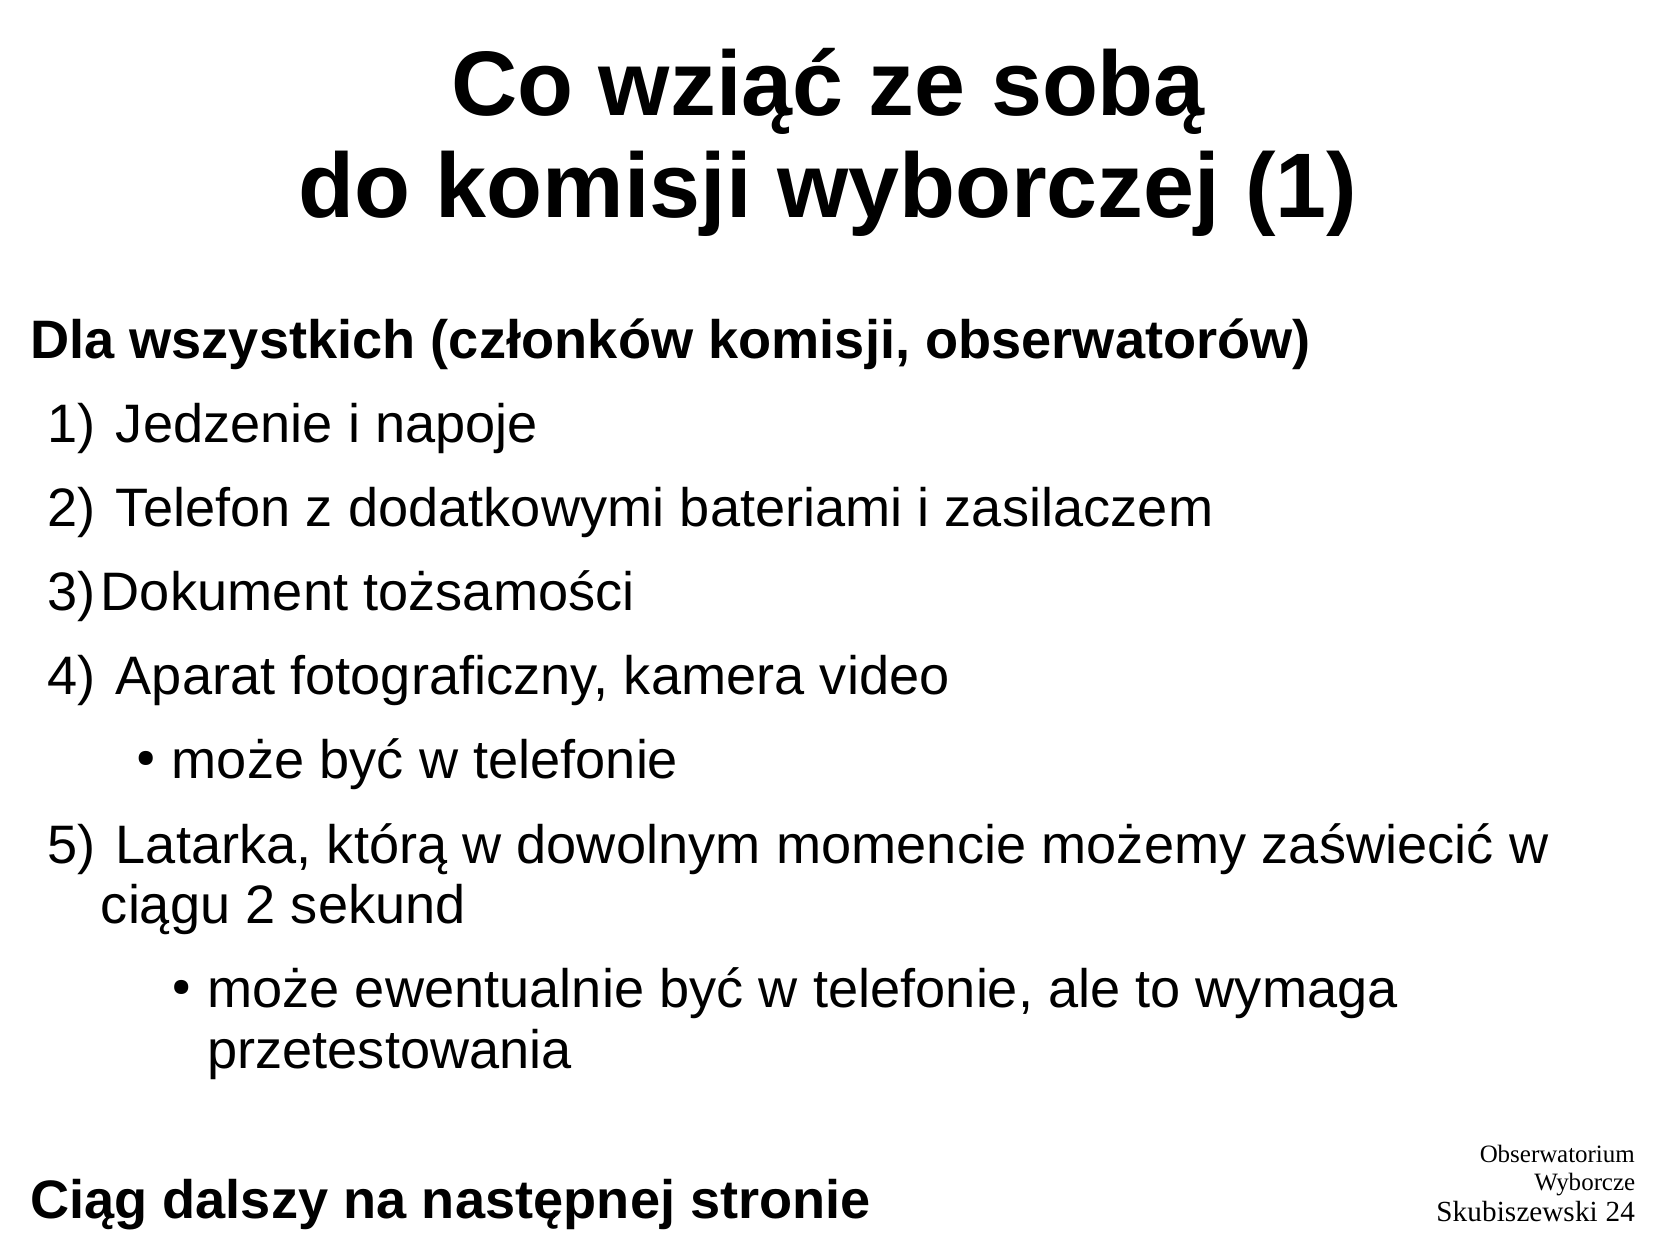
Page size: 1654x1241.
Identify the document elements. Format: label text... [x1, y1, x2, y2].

list Dla wszystkich (członków komisji, obserwatorów) Jedzenie i napoje Telefon z dodatkowymi bateriami i zasilaczem Dokument tożsamości Aparat fotograficzny, kamera video może być w telefonie Latarka, którą w dowolnym momencie możemy zaświecić w ciągu 2 sekund może ewentualnie być w telefonie, ale to wymaga przetestowania Ciąg dalszy na następnej stronie [30, 225, 1583, 1241]
title Co wziąć ze sobą do komisji wyborczej (1) [84, 32, 1573, 225]
